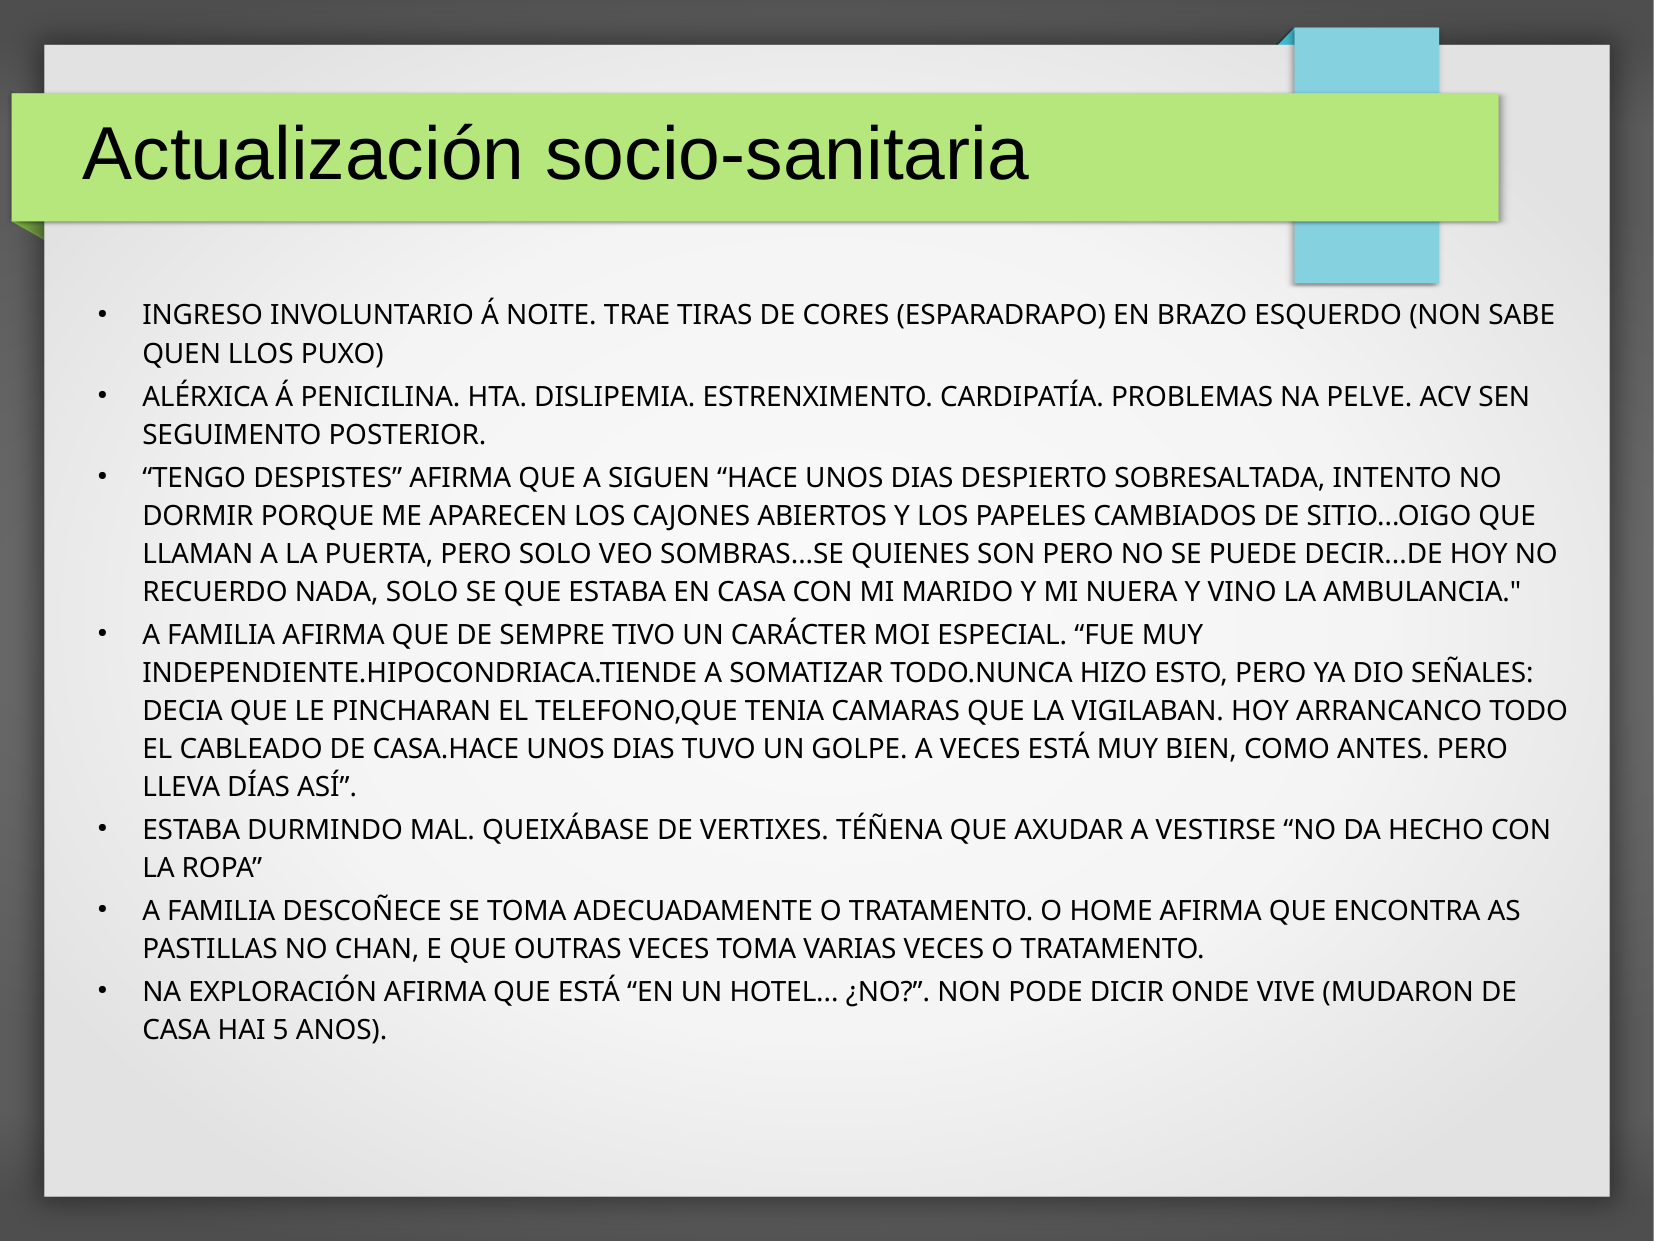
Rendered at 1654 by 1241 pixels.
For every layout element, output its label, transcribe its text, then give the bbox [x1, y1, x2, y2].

picture [0, 0, 1654, 1241]
title Actualización socio-sanitaria [82, 94, 1264, 213]
list INGRESO INVOLUNTARIO Á NOITE. TRAE TIRAS DE CORES (ESPARADRAPO) EN BRAZO ESQUERDO (NON SABE QUEN LLOS PUXO) ALÉRXICA Á PENICILINA. HTA. DISLIPEMIA. ESTRENXIMENTO. CARDIPATÍA. PROBLEMAS NA PELVE. ACV SEN SEGUIMENTO POSTERIOR. “TENGO DESPISTES” AFIRMA QUE A SIGUEN “HACE UNOS DIAS DESPIERTO SOBRESALTADA, INTENTO NO DORMIR PORQUE ME APARECEN LOS CAJONES ABIERTOS Y LOS PAPELES CAMBIADOS DE SITIO...OIGO QUE LLAMAN A LA PUERTA, PERO SOLO VEO SOMBRAS...SE QUIENES SON PERO NO SE PUEDE DECIR...DE HOY NO RECUERDO NADA, SOLO SE QUE ESTABA EN CASA CON MI MARIDO Y MI NUERA Y VINO LA AMBULANCIA." A FAMILIA AFIRMA QUE DE SEMPRE TIVO UN CARÁCTER MOI ESPECIAL. “FUE MUY INDEPENDIENTE.HIPOCONDRIACA.TIENDE A SOMATIZAR TODO.NUNCA HIZO ESTO, PERO YA DIO SEÑALES: DECIA QUE LE PINCHARAN EL TELEFONO,QUE TENIA CAMARAS QUE LA VIGILABAN. HOY ARRANCANCO TODO EL CABLEADO DE CASA.HACE UNOS DIAS TUVO UN GOLPE. A VECES ESTÁ MUY BIEN, COMO ANTES. PERO LLEVA DÍAS ASÍ”. ESTABA DURMINDO MAL. QUEIXÁBASE DE VERTIXES. TÉÑENA QUE AXUDAR A VESTIRSE “NO DA HECHO CON LA ROPA” A FAMILIA DESCOÑECE SE TOMA ADECUADAMENTE O TRATAMENTO. O HOME AFIRMA QUE ENCONTRA AS PASTILLAS NO CHAN, E QUE OUTRAS VECES TOMA VARIAS VECES O TRATAMENTO. NA EXPLORACIÓN AFIRMA QUE ESTÁ “EN UN HOTEL... ¿NO?”. NON PODE DICIR ONDE VIVE (MUDARON DE CASA HAI 5 ANOS). [82, 295, 1571, 1111]
